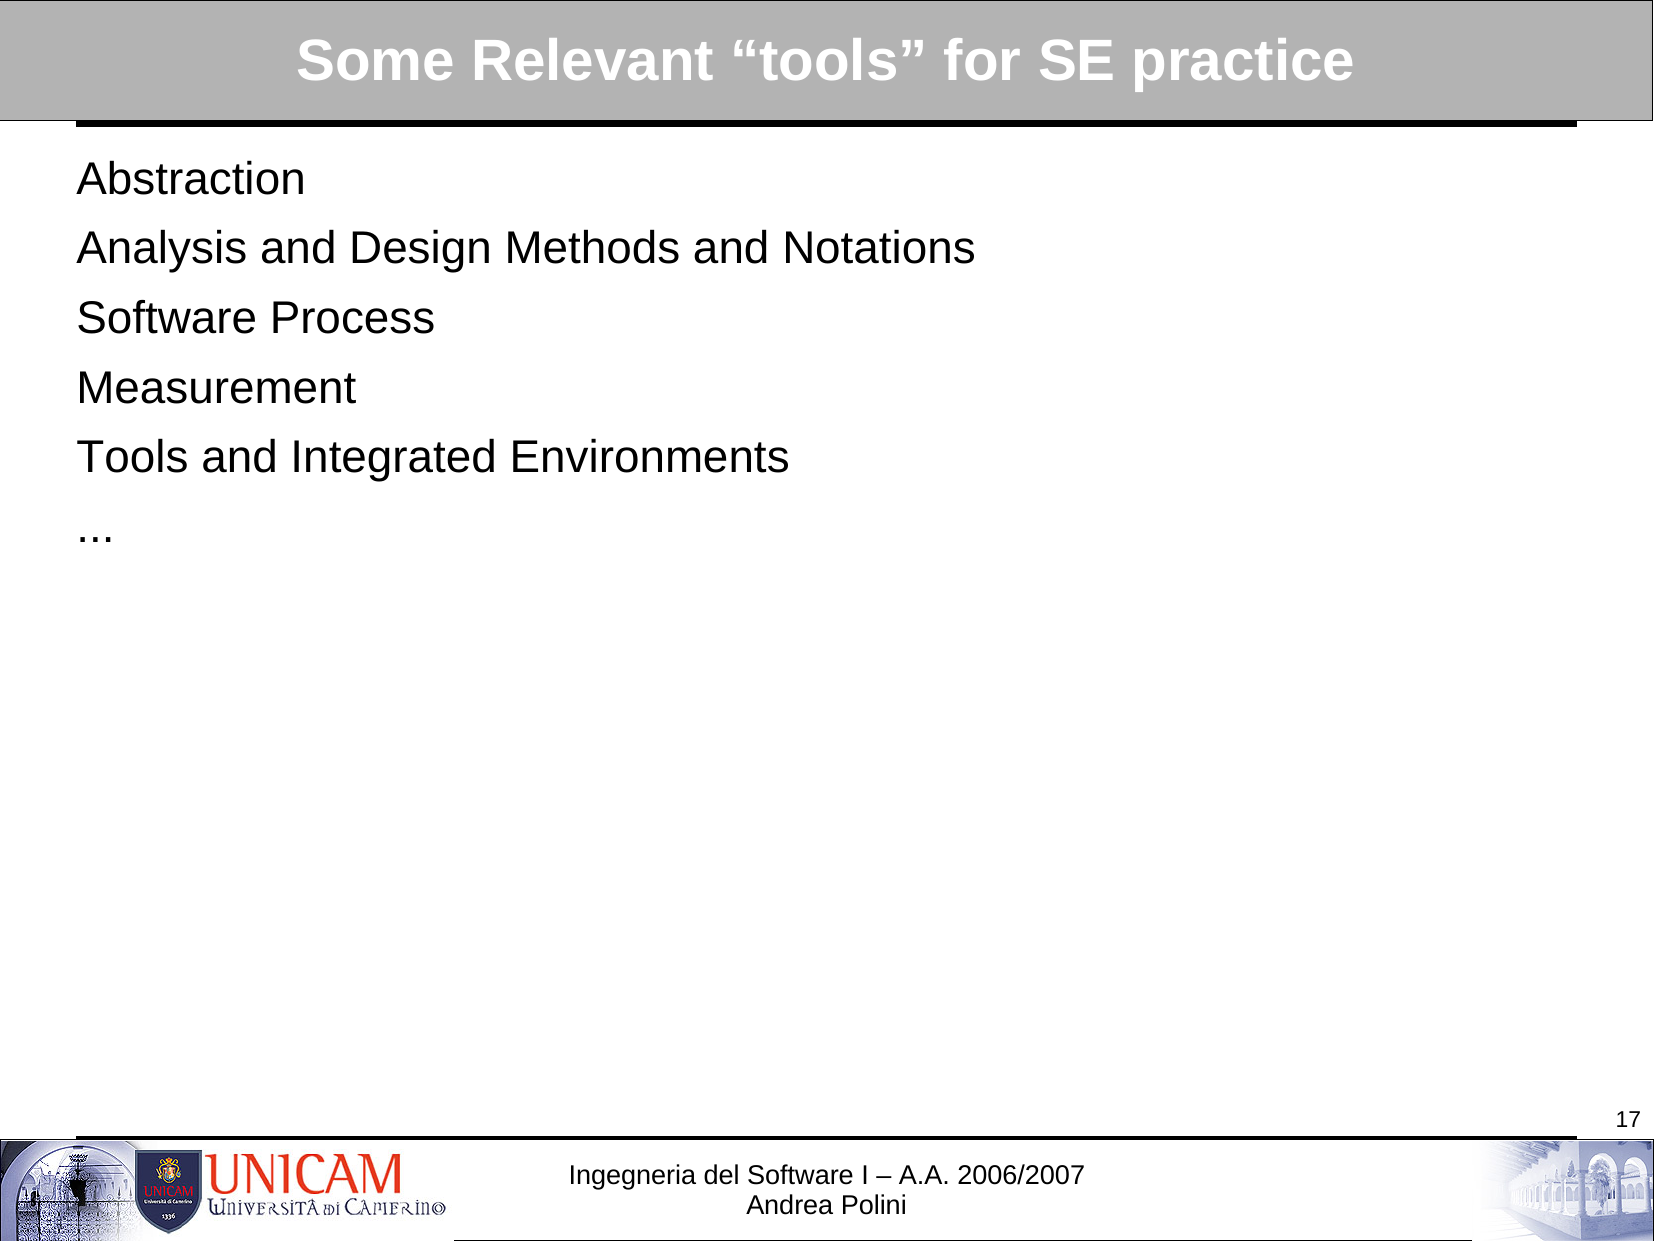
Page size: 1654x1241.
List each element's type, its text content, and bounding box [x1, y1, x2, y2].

title Some Relevant “tools” for SE practice [0, 0, 1653, 121]
list Abstraction Analysis and Design Methods and Notations Software Process Measurement Tools and Integrated Environments ... [76, 152, 1577, 671]
picture [1472, 1141, 1653, 1241]
picture [0, 1141, 454, 1241]
